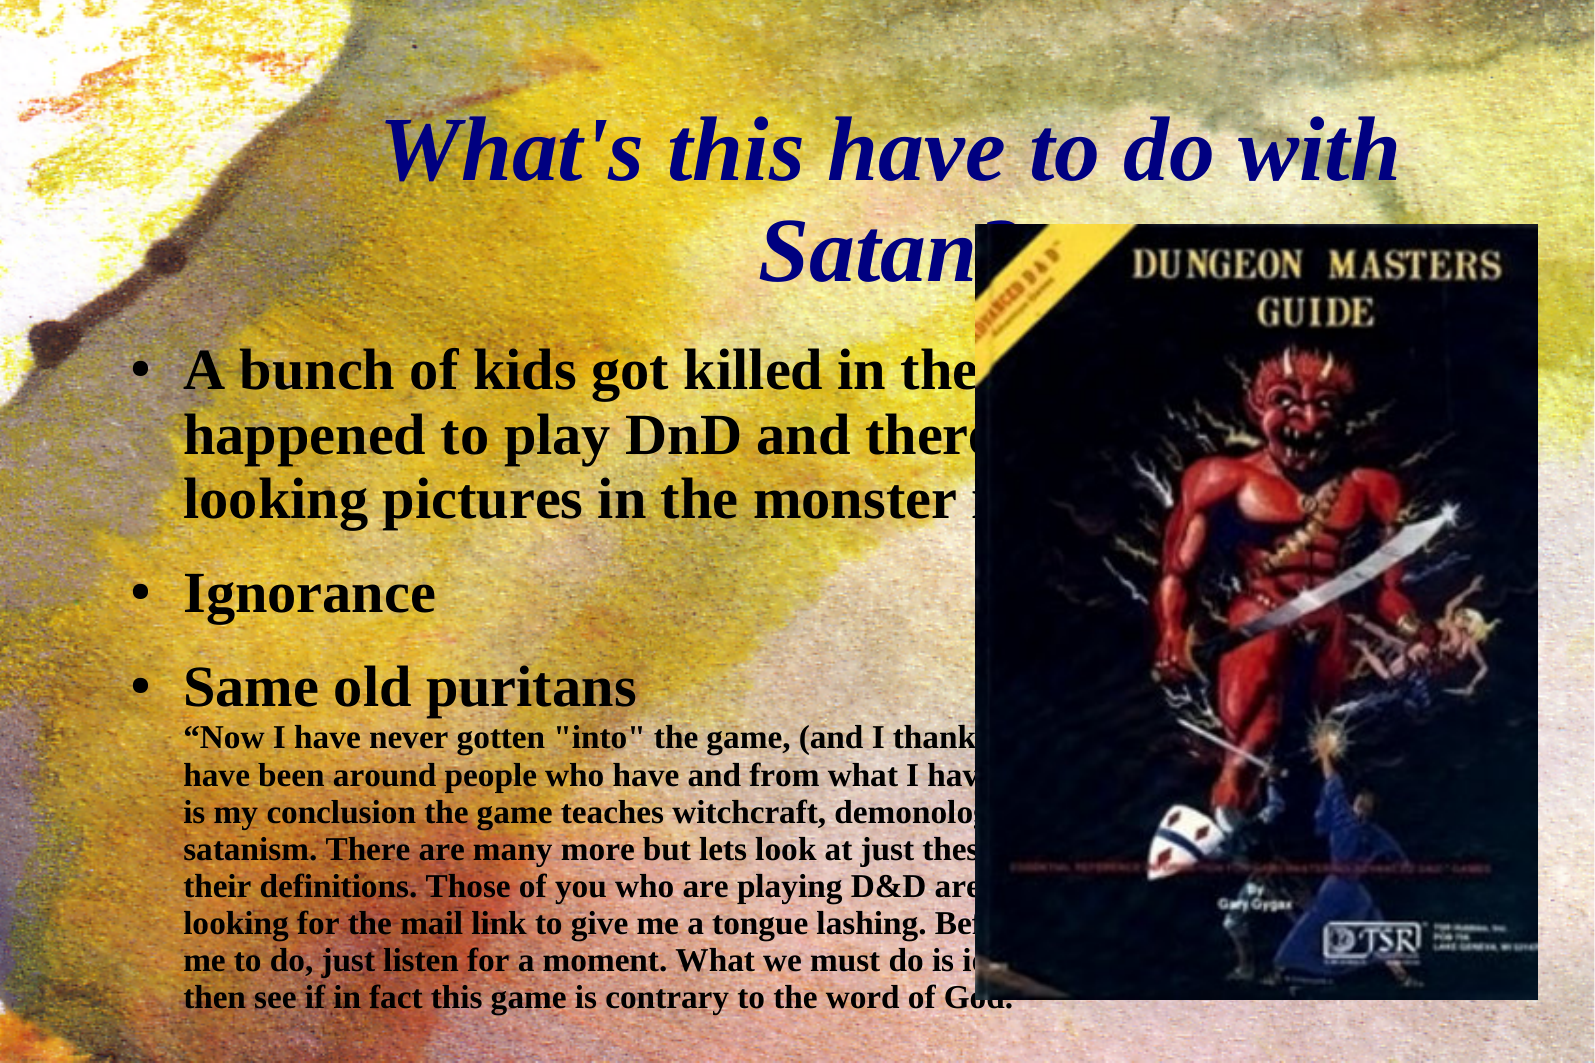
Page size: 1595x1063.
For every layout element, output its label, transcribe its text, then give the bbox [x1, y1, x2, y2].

title What's this have to do with Satan? [279, 98, 1504, 302]
picture [0, 0, 1595, 1063]
list A bunch of kids got killed in the 70's and happened to play DnD and there was demon looking pictures in the monster manual Ignorance Same old puritans “Now I have never gotten "into" the game, (and I thank my lord and savior for that) I have been around people who have and from what I have researched and have seen its is my conclusion the game teaches witchcraft, demonology, voodoo, necromancy and satanism. There are many more but lets look at just these five and other meanings in their definitions. Those of you who are playing D&D are angry right now and are looking for the mail link to give me a tongue lashing. Before you do I ask, as some ask me to do, just listen for a moment. What we must do is identify certain definitions and then see if in fact this game is contrary to the word of God. “ [112, 337, 1426, 1049]
